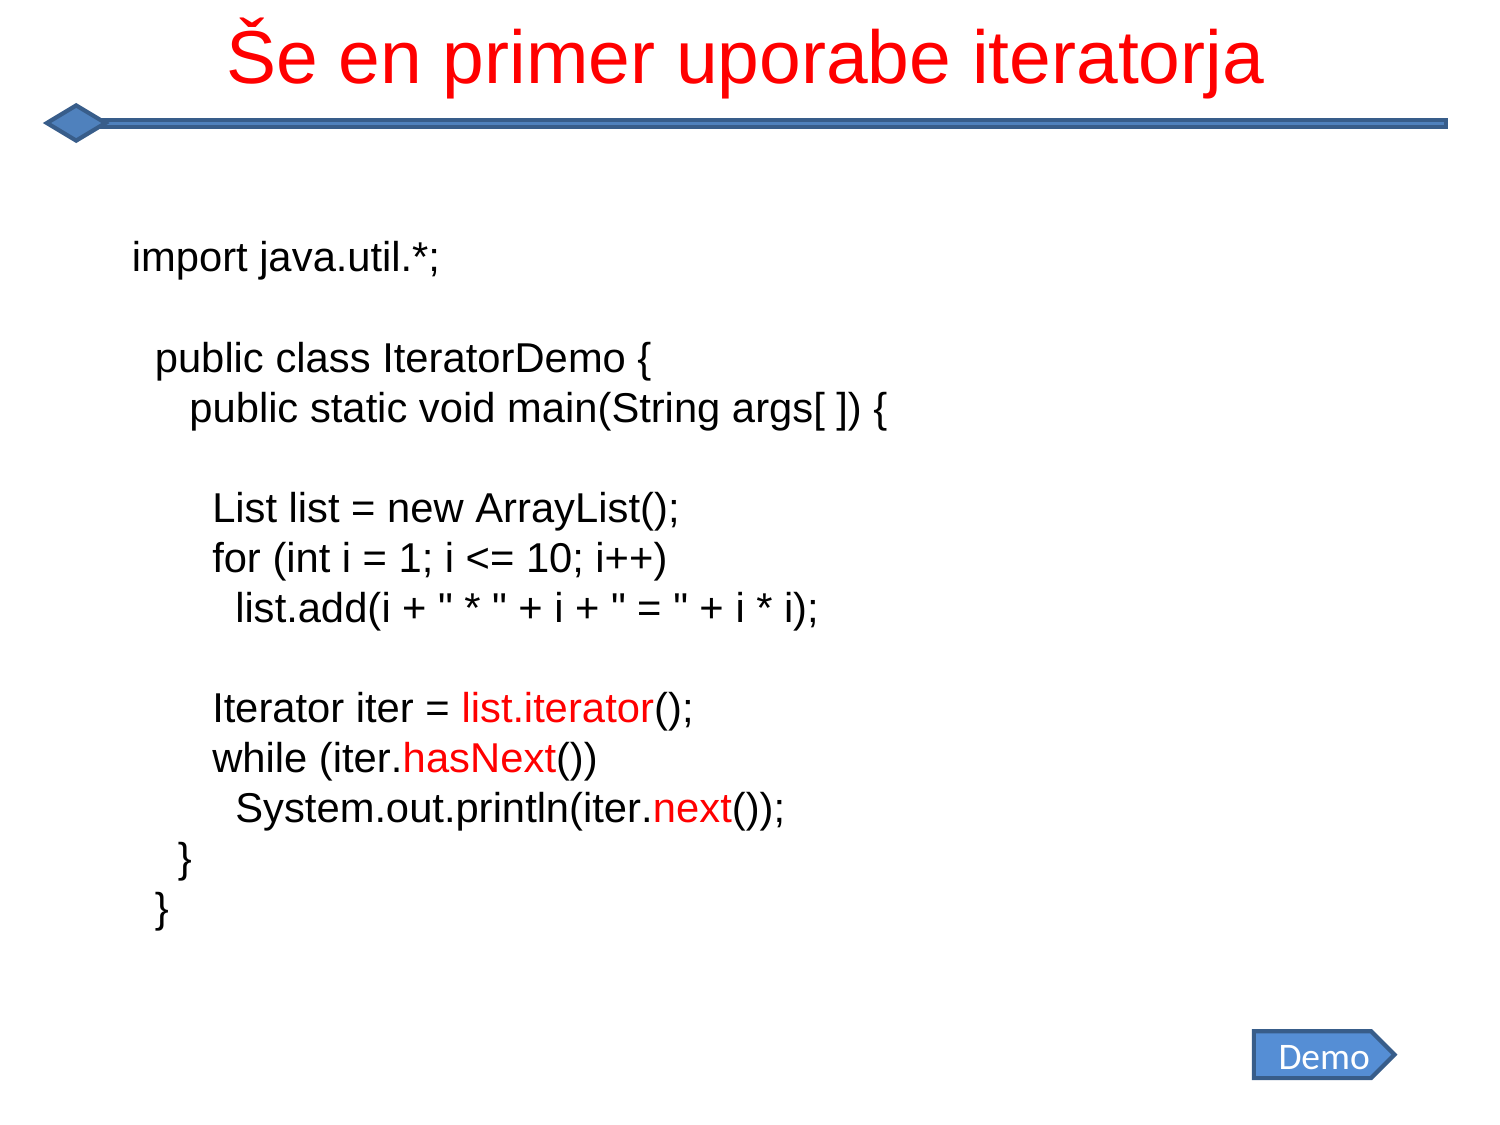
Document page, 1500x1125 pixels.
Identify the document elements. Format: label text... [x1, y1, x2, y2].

text_box Demo [1253, 1031, 1395, 1079]
text_box import java.util.*; public class IteratorDemo { public static void main(String args[ ]) { List list = new ArrayList(); for (int i = 1; i <= 10; i++) list.add(i + " * " + i + " = " + i * i); Iterator iter = list.iterator(); while (iter.hasNext()) System.out.println(iter.next()); } } [117, 222, 1360, 939]
title Še en primer uporabe iteratorja [70, 0, 1421, 108]
